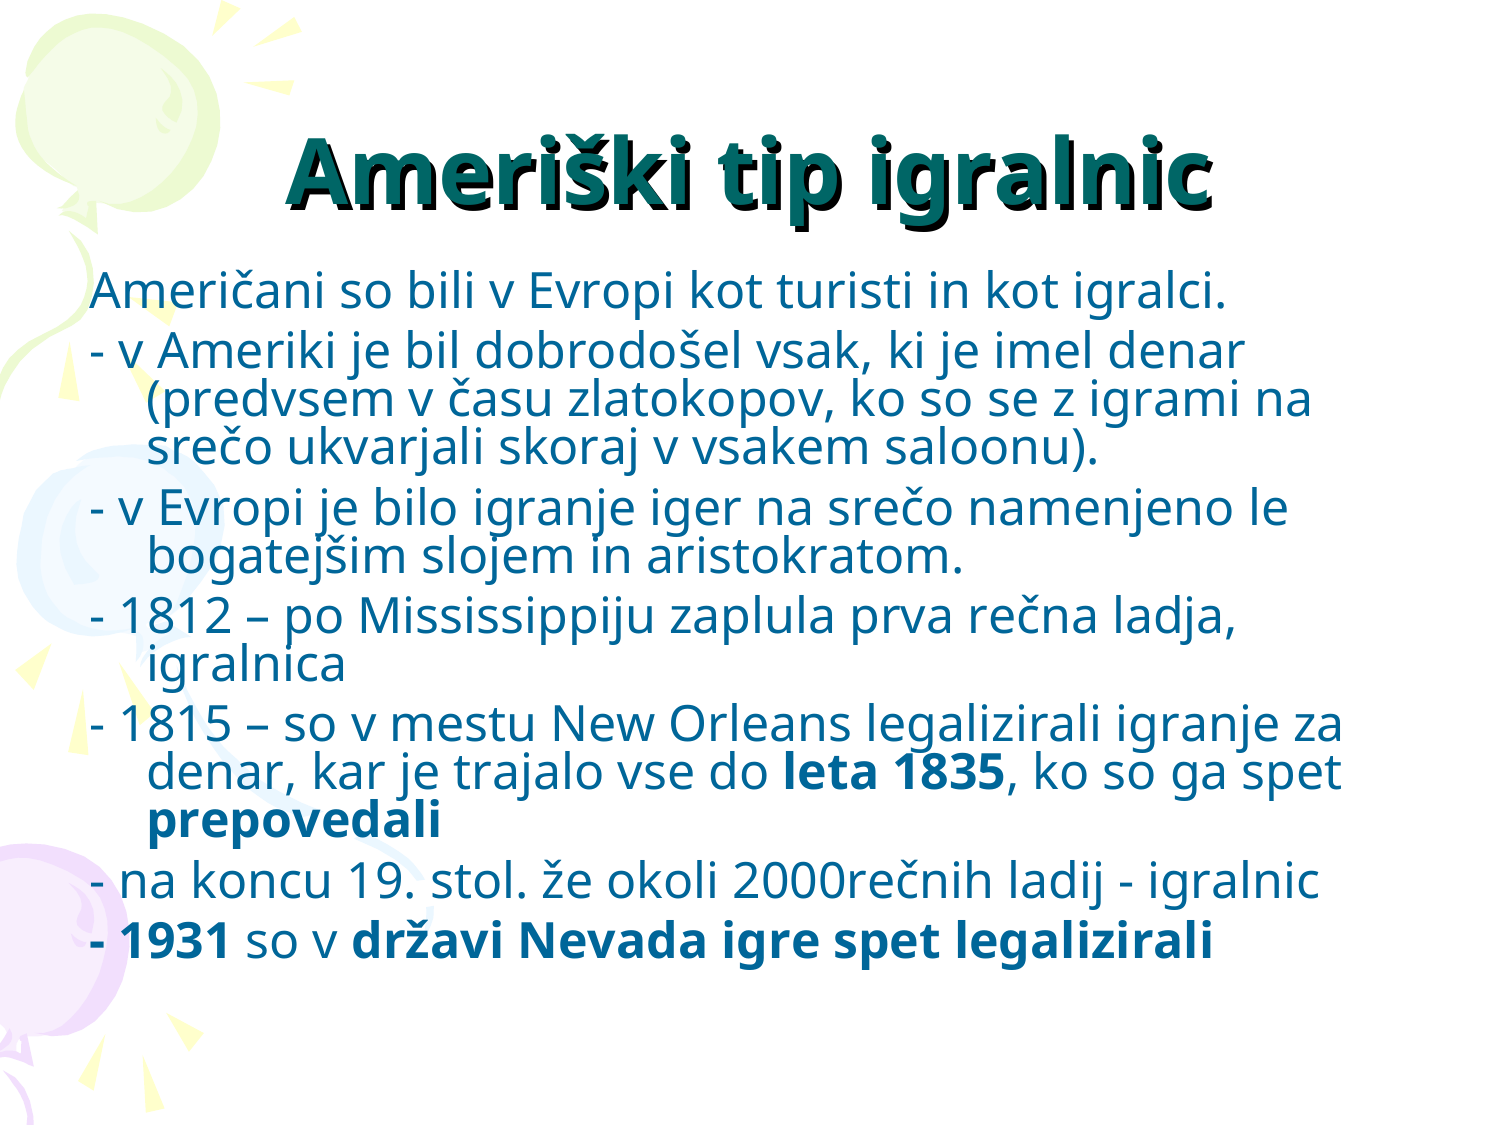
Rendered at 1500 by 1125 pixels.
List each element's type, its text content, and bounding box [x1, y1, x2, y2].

list Američani so bili v Evropi kot turisti in kot igralci. - v Ameriki je bil dobrodošel vsak, ki je imel denar (predvsem v času zlatokopov, ko so se z igrami na srečo ukvarjali skoraj v vsakem saloonu). - v Evropi je bilo igranje iger na srečo namenjeno le bogatejšim slojem in aristokratom. - 1812 – po Mississippiju zaplula prva rečna ladja, igralnica - 1815 – so v mestu New Orleans legalizirali igranje za denar, kar je trajalo vse do leta 1835, ko so ga spet prepovedali - na koncu 19. stol. že okoli 2000rečnih ladij - igralnic - 1931 so v državi Nevada igre spet legalizirali [75, 262, 1426, 1083]
title Ameriški tip igralnic [72, 16, 1426, 233]
